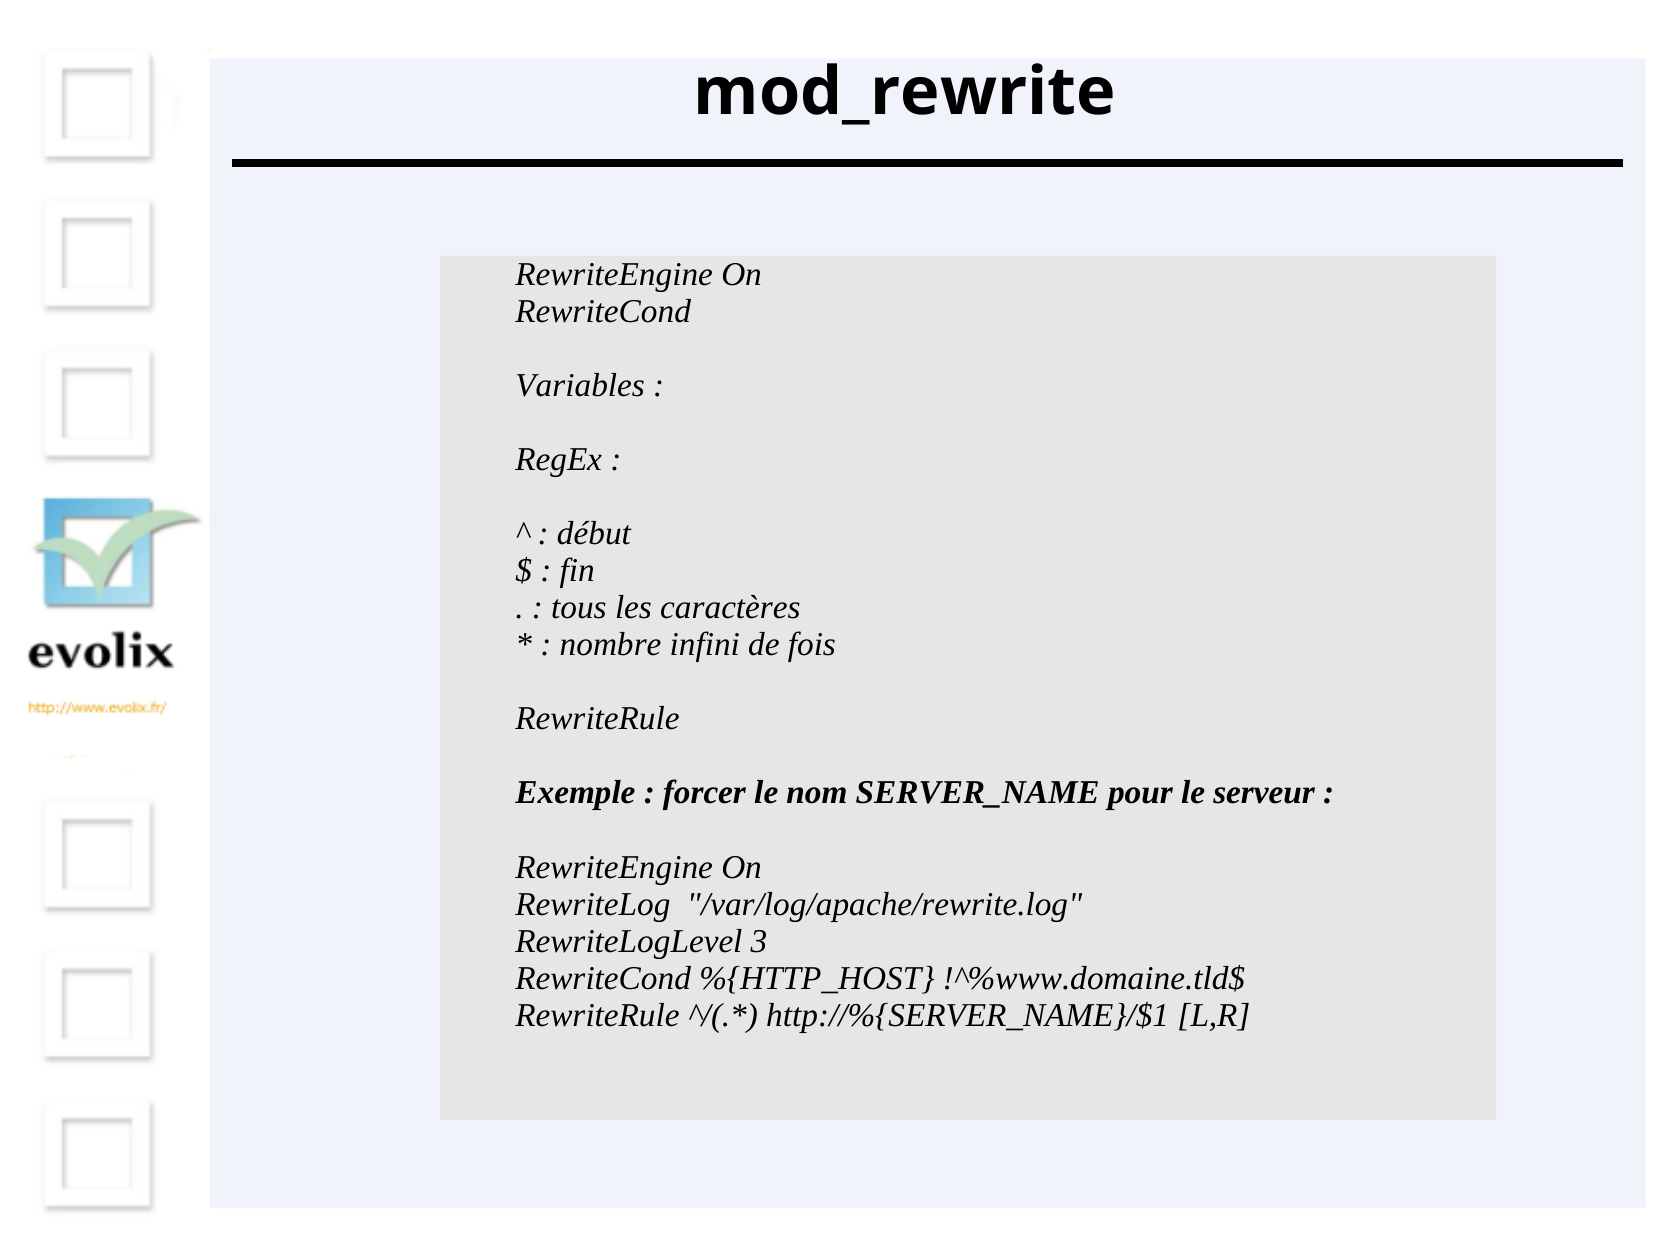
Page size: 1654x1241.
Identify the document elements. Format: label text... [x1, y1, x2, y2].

title mod_rewrite [417, 0, 1393, 178]
text_box RewriteEngine On RewriteCond Variables : RegEx : ^ : début $ : fin . : tous les caractères * : nombre infini de fois RewriteRule Exemple : forcer le nom SERVER_NAME pour le serveur : RewriteEngine On RewriteLog "/var/log/apache/rewrite.log" RewriteLogLevel 3 RewriteCond %{HTTP_HOST} !^%www.domaine.tld$ RewriteRule ^/(.*) http://%{SERVER_NAME}/$1 [L,R] [440, 255, 1497, 1120]
picture [0, 49, 1654, 1218]
